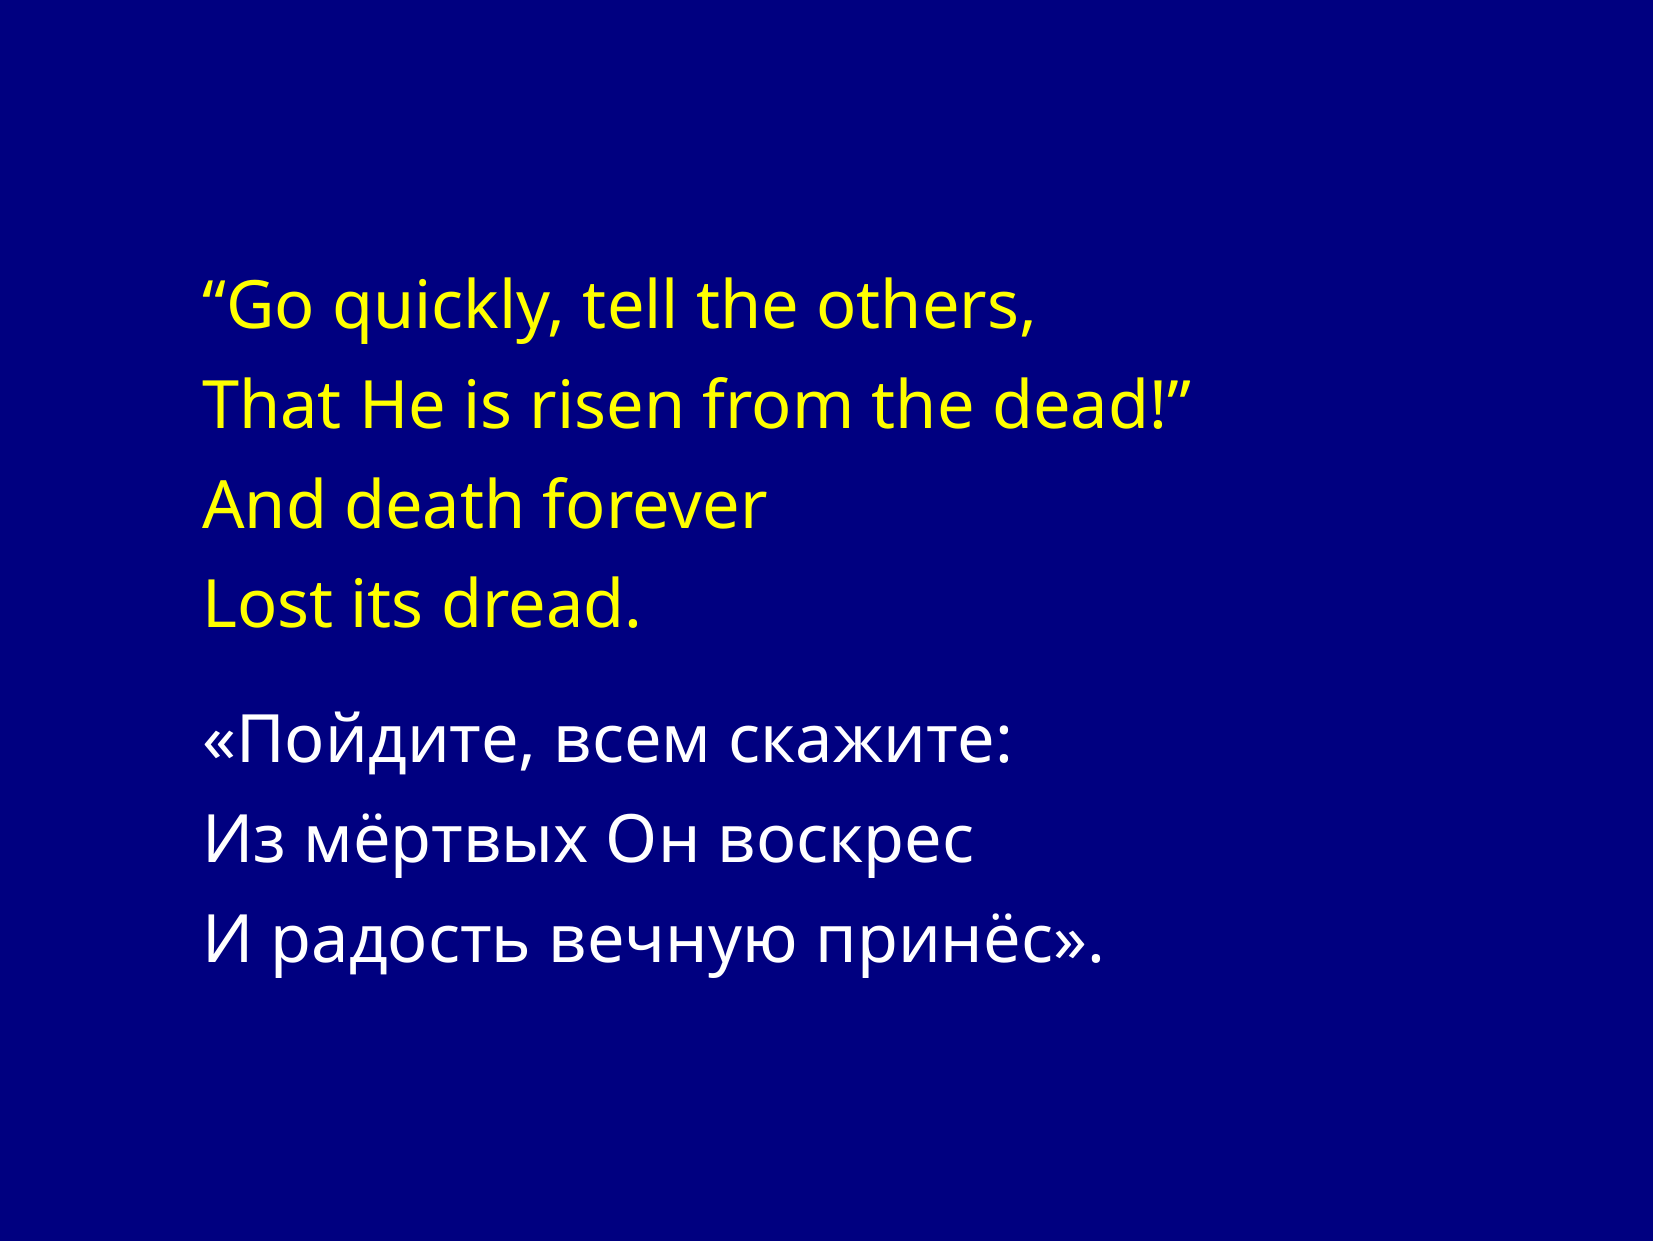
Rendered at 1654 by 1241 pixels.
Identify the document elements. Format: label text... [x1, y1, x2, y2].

text_box “Go quickly, tell the others, That He is risen from the dead!” And death forever Lost its dread. [75, 150, 1576, 638]
text_box «Пойдите, всем скажите: Из мёртвых Он воскрес И радость вечную принёс». [75, 675, 1576, 1163]
